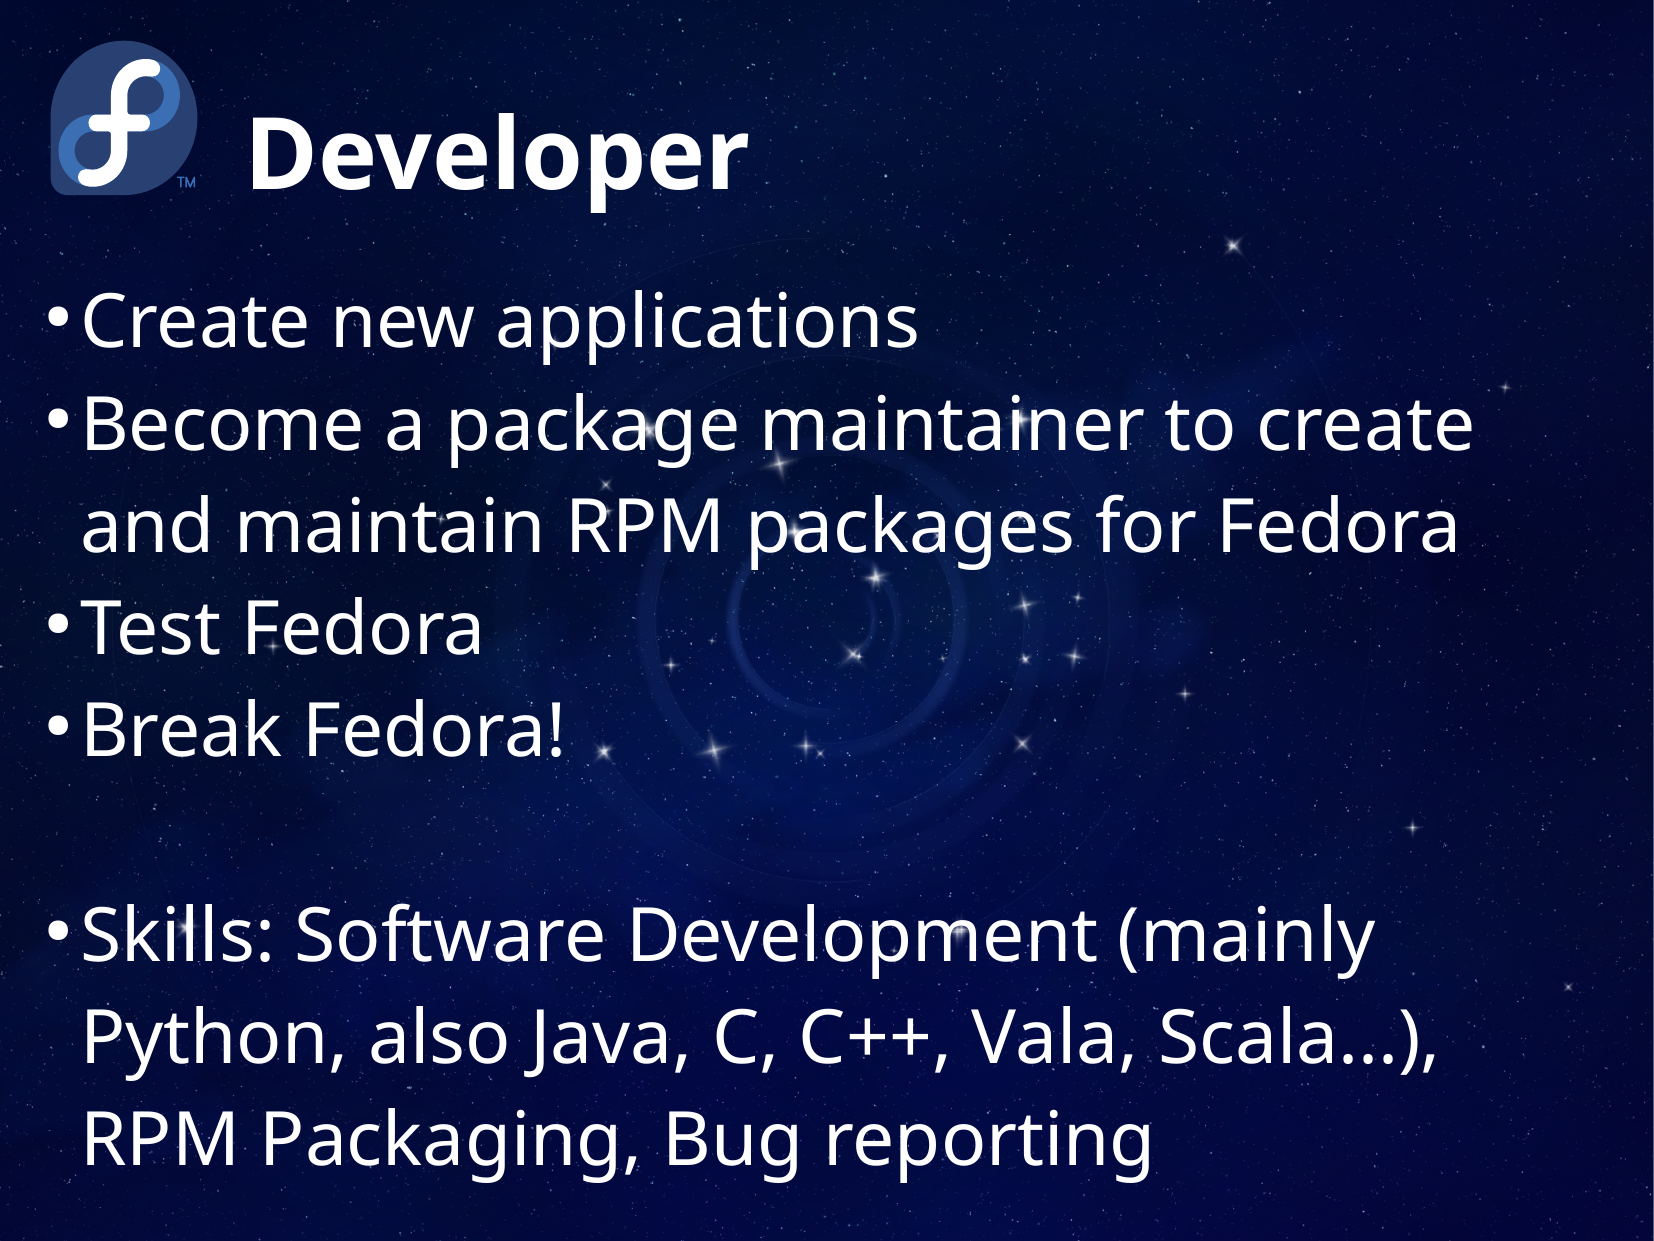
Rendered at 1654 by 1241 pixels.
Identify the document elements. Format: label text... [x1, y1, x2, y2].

text_box Create new applications Become a package maintainer to create and maintain RPM packages for Fedora Test Fedora Break Fedora! Skills: Software Development (mainly Python, also Java, C, C++, Vala, Scala...), RPM Packaging, Bug reporting [30, 260, 1621, 1241]
text_box [176, 176, 196, 188]
picture [0, 0, 1654, 1241]
text_box [50, 40, 198, 196]
text_box Developer [218, 82, 914, 215]
